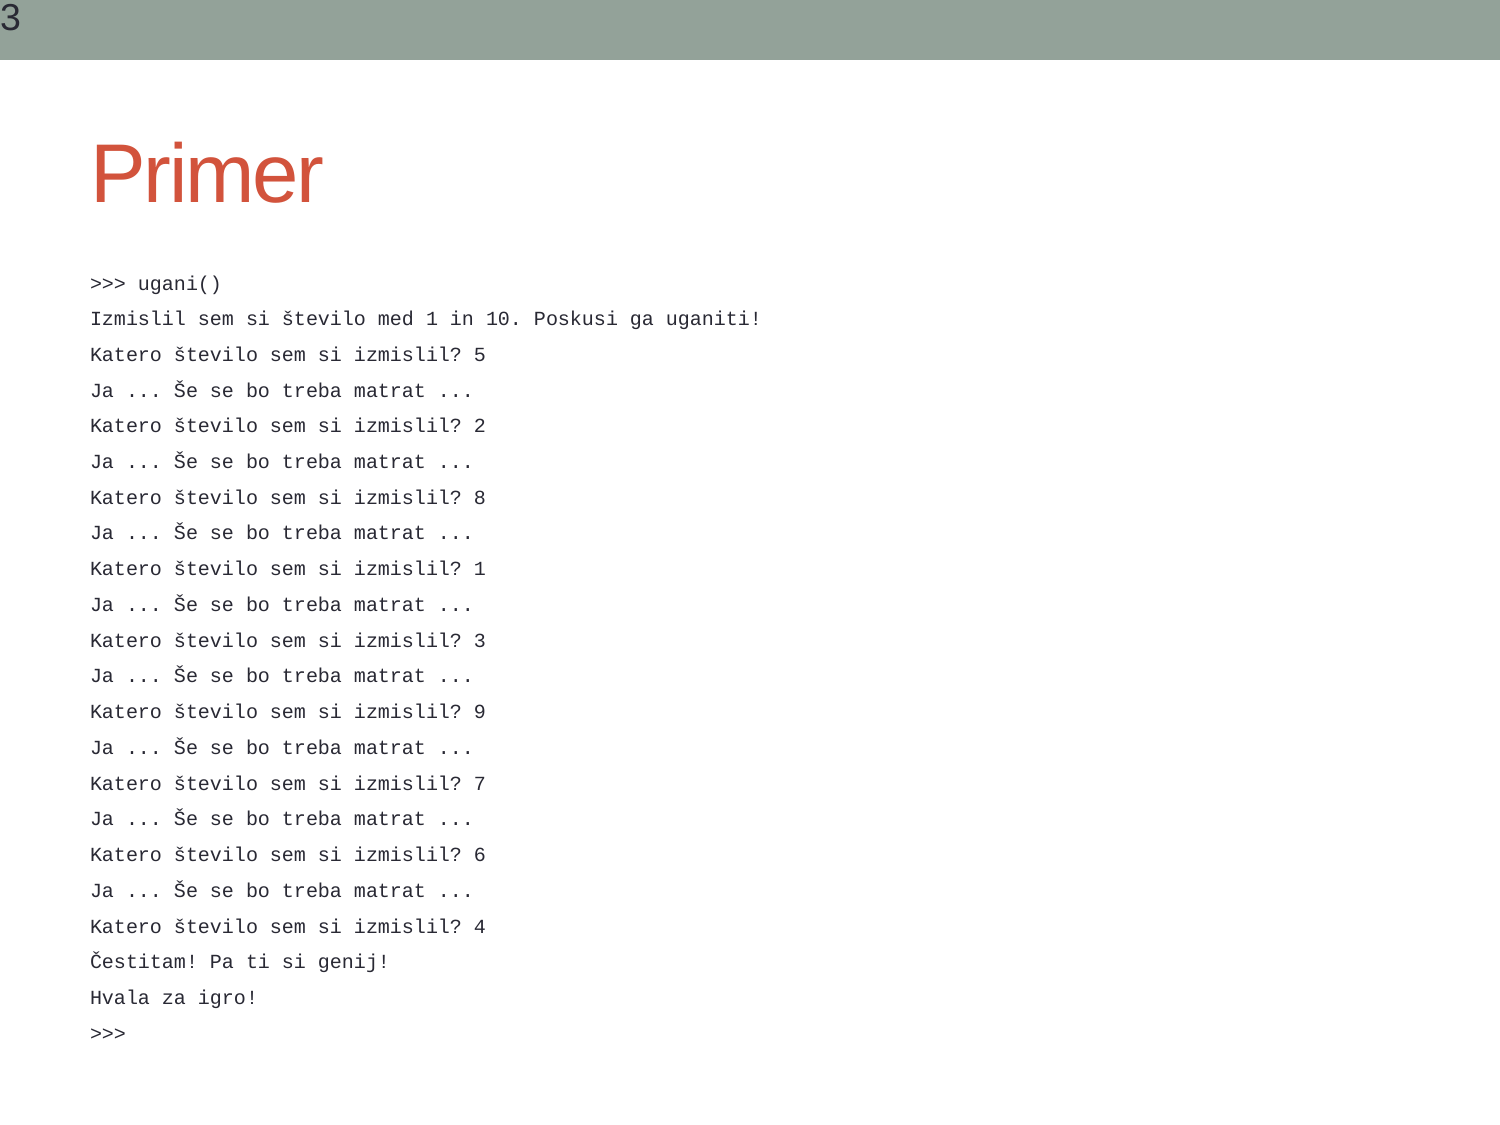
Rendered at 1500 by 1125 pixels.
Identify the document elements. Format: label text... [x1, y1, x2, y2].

title Primer [75, 87, 1425, 250]
list >>> ugani() Izmislil sem si število med 1 in 10. Poskusi ga uganiti! Katero število sem si izmislil? 5 Ja ... Še se bo treba matrat ... Katero število sem si izmislil? 2 Ja ... Še se bo treba matrat ... Katero število sem si izmislil? 8 Ja ... Še se bo treba matrat ... Katero število sem si izmislil? 1 Ja ... Še se bo treba matrat ... Katero število sem si izmislil? 3 Ja ... Še se bo treba matrat ... Katero število sem si izmislil? 9 Ja ... Še se bo treba matrat ... Katero število sem si izmislil? 7 Ja ... Še se bo treba matrat ... Katero število sem si izmislil? 6 Ja ... Še se bo treba matrat ... Katero število sem si izmislil? 4 Čestitam! Pa ti si genij! Hvala za igro! >>> [75, 262, 1425, 1063]
